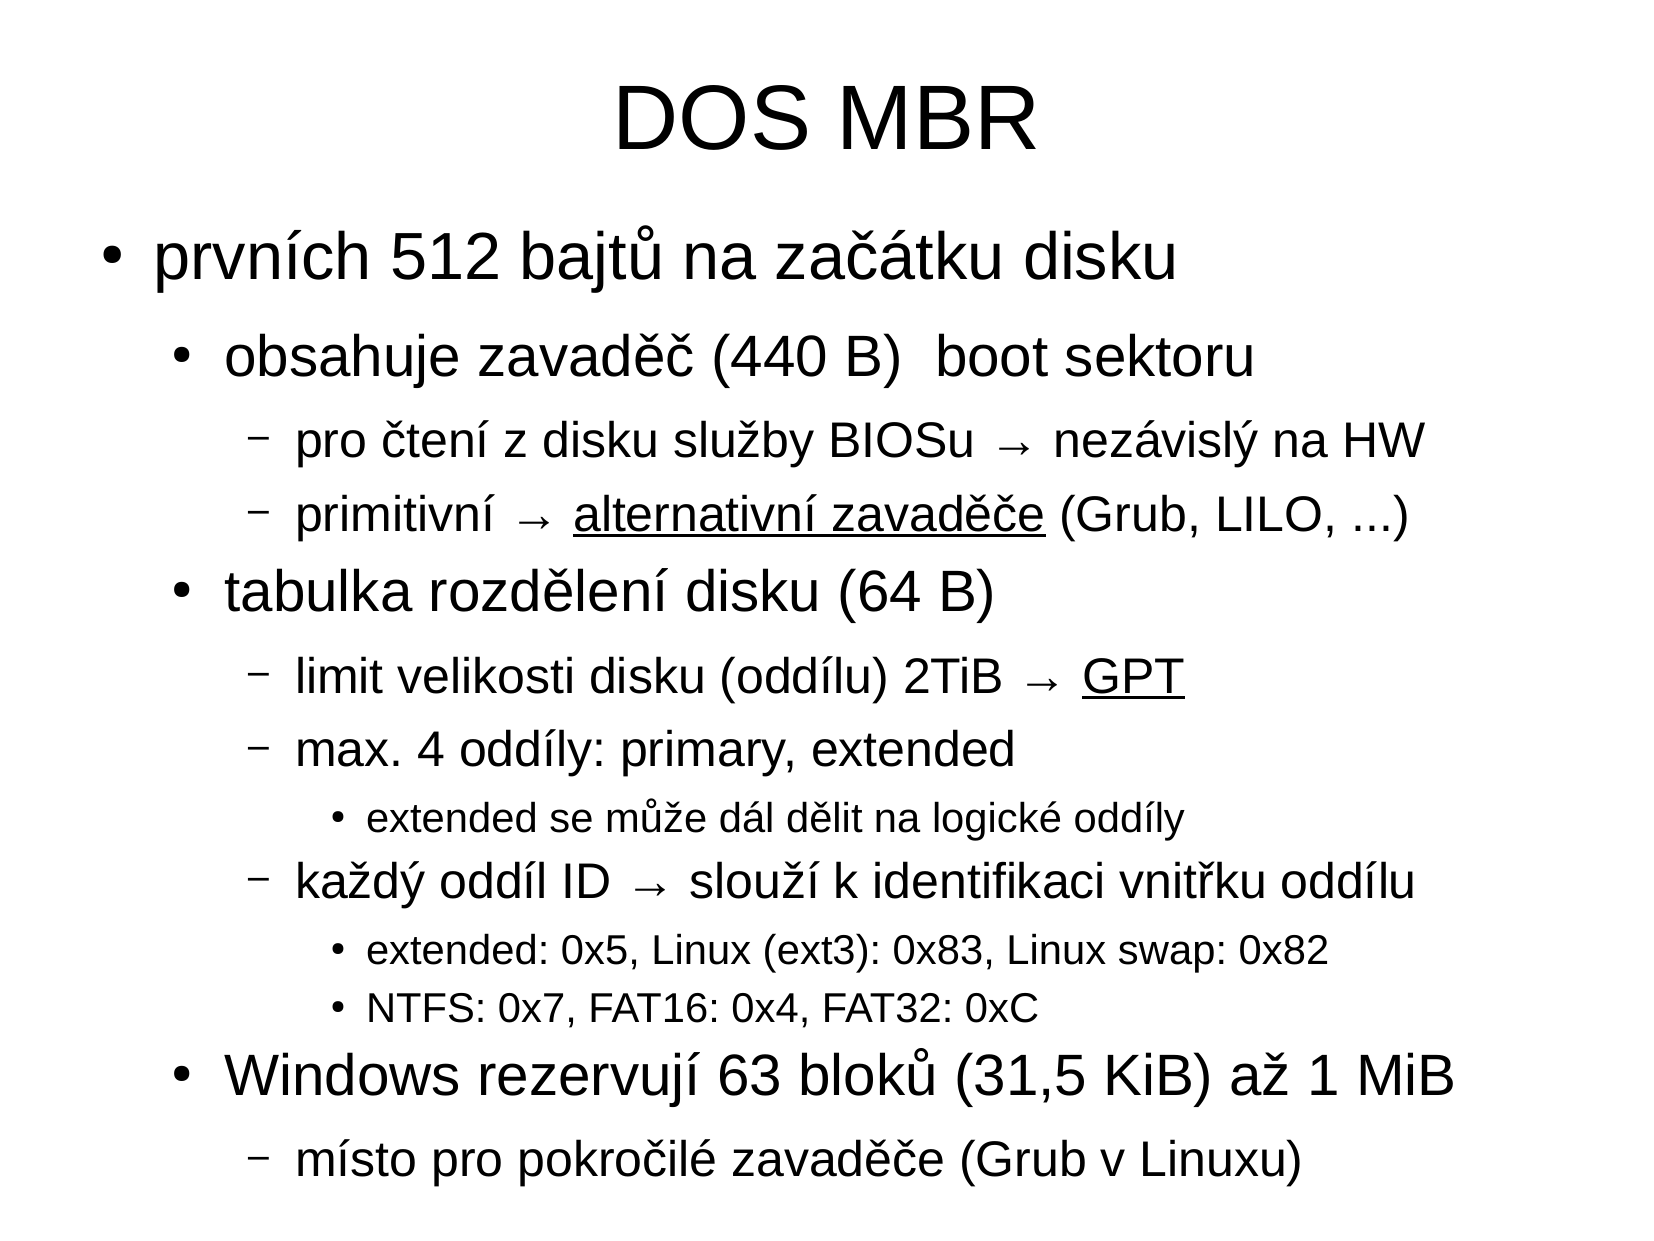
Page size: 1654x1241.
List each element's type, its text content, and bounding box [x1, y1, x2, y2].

list prvních 512 bajtů na začátku disku obsahuje zavaděč (440 B) boot sektoru pro čtení z disku služby BIOSu → nezávislý na HW primitivní → alternativní zavaděče (Grub, LILO, ...) tabulka rozdělení disku (64 B) limit velikosti disku (oddílu) 2TiB → GPT max. 4 oddíly: primary, extended extended se může dál dělit na logické oddíly každý oddíl ID → slouží k identifikaci vnitřku oddílu extended: 0x5, Linux (ext3): 0x83, Linux swap: 0x82 NTFS: 0x7, FAT16: 0x4, FAT32: 0xC Windows rezervují 63 bloků (31,5 KiB) až 1 MiB místo pro pokročilé zavaděče (Grub v Linuxu) [82, 219, 1571, 1188]
title DOS MBR [82, 21, 1571, 214]
